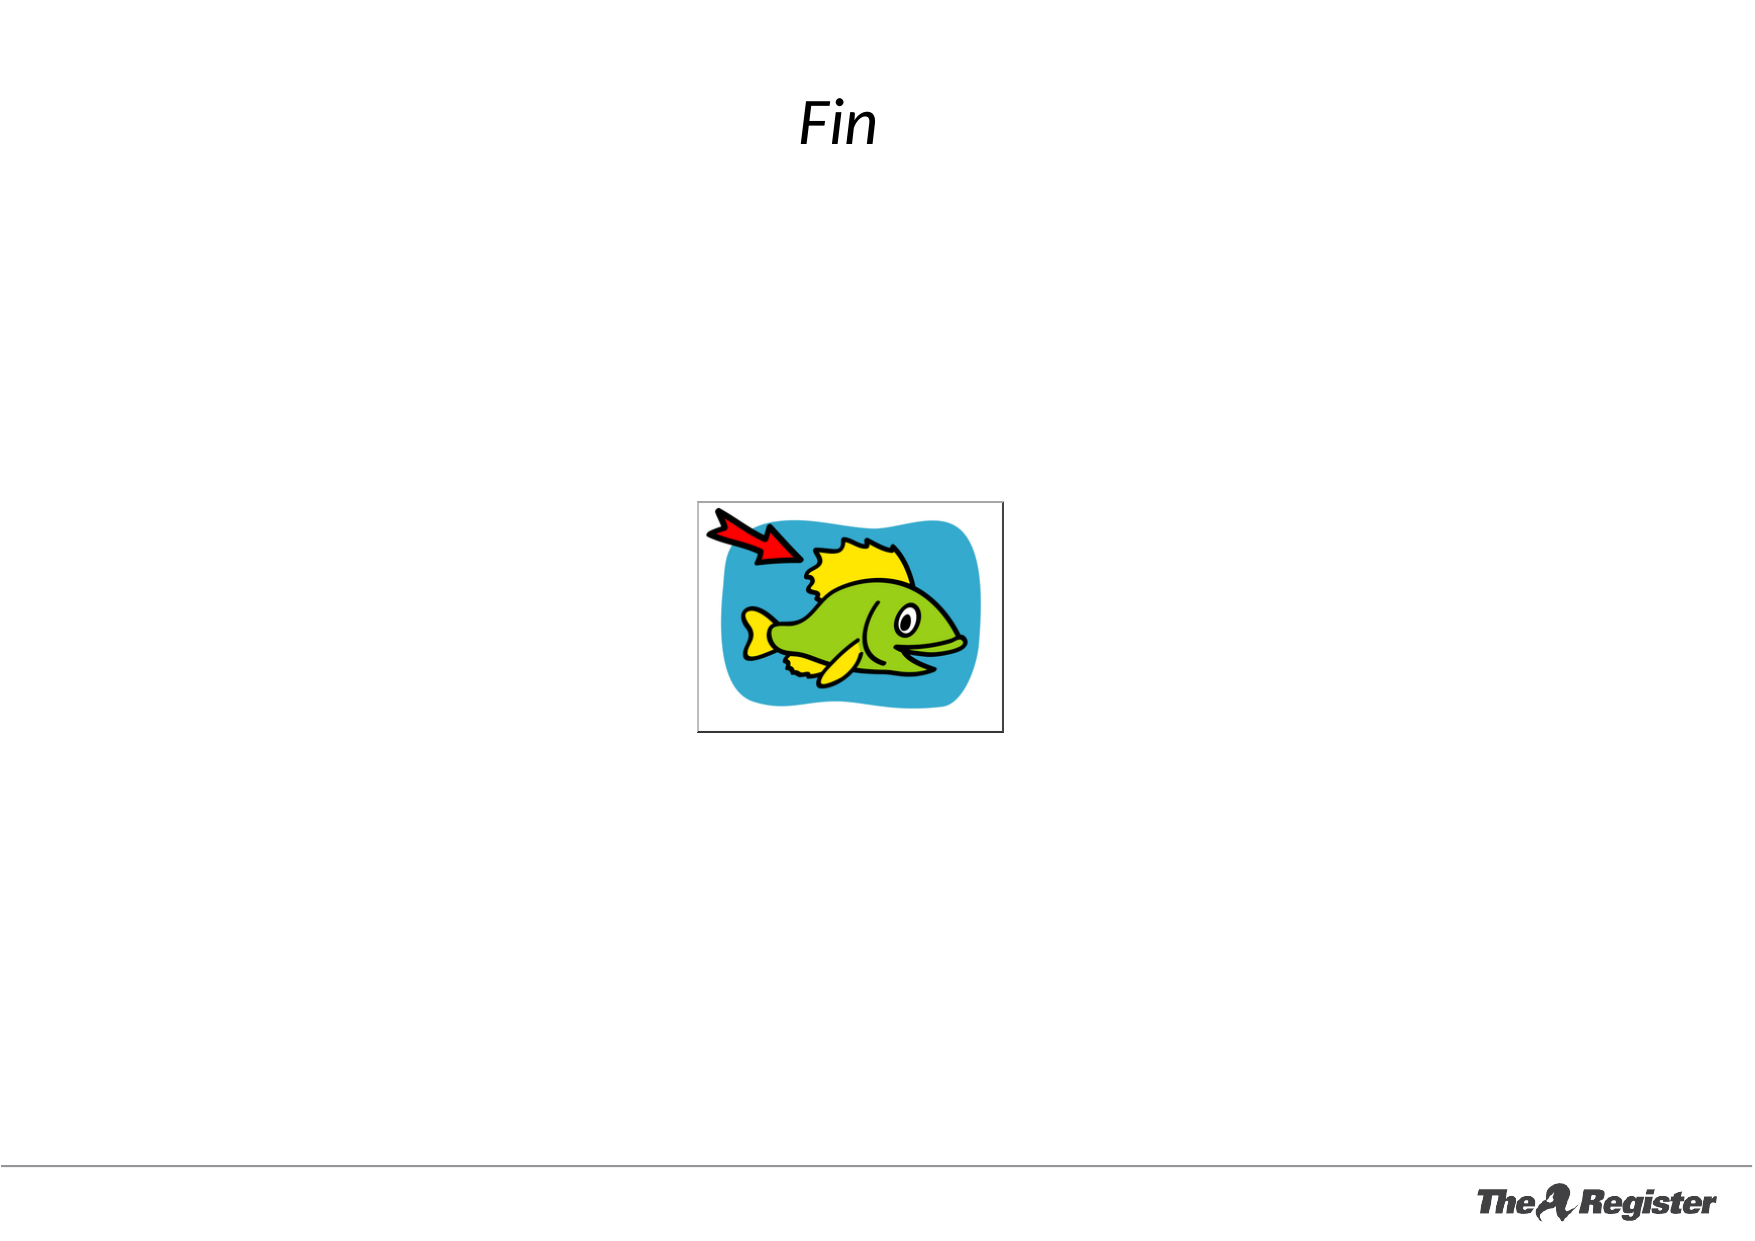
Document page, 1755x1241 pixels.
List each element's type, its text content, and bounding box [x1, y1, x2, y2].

title Fin [72, 38, 1605, 218]
picture [1477, 1183, 1717, 1222]
picture [697, 501, 1004, 733]
